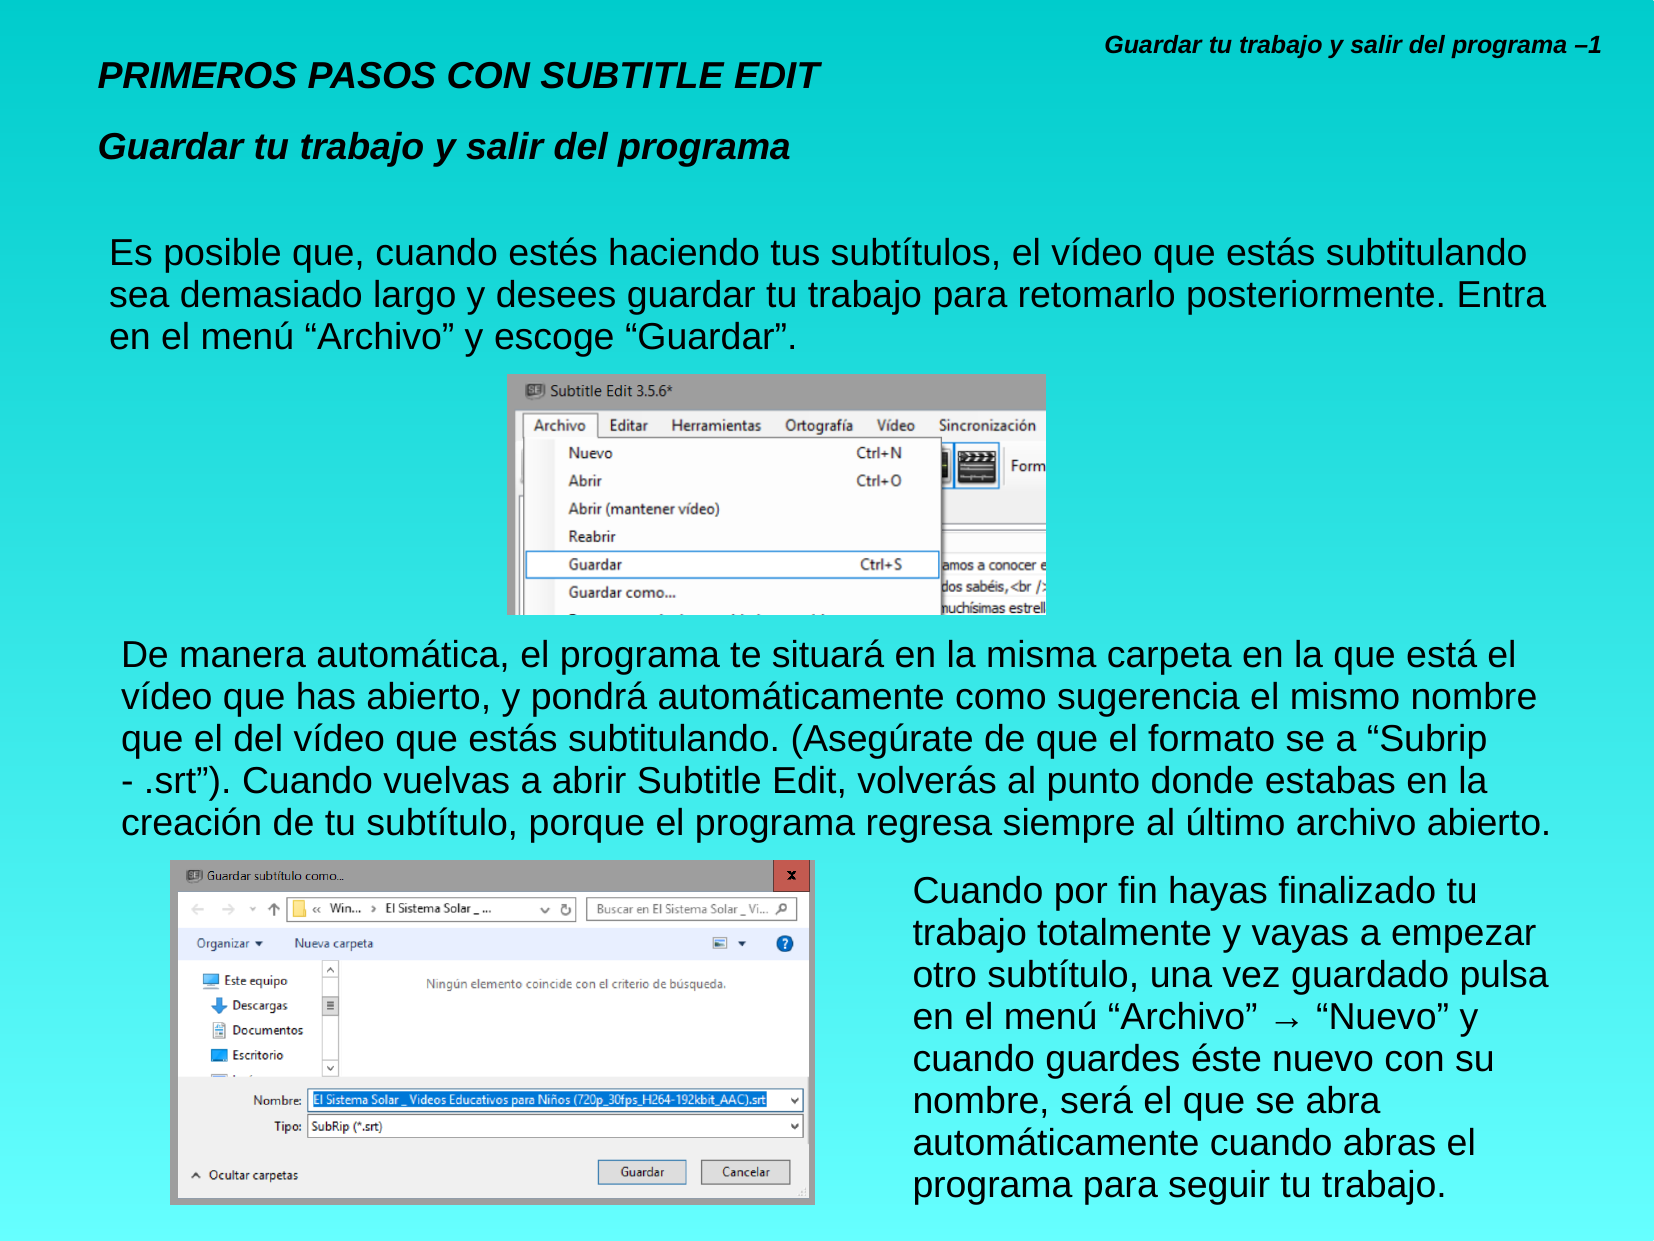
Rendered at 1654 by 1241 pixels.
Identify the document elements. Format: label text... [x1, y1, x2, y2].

text_box PRIMEROS PASOS CON SUBTITLE EDIT [82, 47, 1075, 104]
text_box De manera automática, el programa te situará en la misma carpeta en la que está el vídeo que has abierto, y pondrá automáticamente como sugerencia el mismo nombre que el del vídeo que estás subtitulando. (Asegúrate de que el formato se a “Subrip - .srt”). Cuando vuelvas a abrir Subtitle Edit, volverás al punto donde estabas en la creación de tu subtítulo, porque el programa regresa siempre al último archivo abierto. [106, 625, 1571, 849]
picture [170, 860, 815, 1205]
text_box Cuando por fin hayas finalizado tu trabajo totalmente y vayas a empezar otro subtítulo, una vez guardado pulsa en el menú “Archivo” → “Nuevo” y cuando guardes éste nuevo con su nombre, será el que se abra automáticamente cuando abras el programa para seguir tu trabajo. [897, 862, 1583, 1210]
picture [507, 374, 1046, 615]
text_box Guardar tu trabajo y salir del programa –1 [992, 23, 1619, 67]
text_box Es posible que, cuando estés haciendo tus subtítulos, el vídeo que estás subtitulando sea demasiado largo y desees guardar tu trabajo para retomarlo posteriormente. Entra en el menú “Archivo” y escoge “Guardar”. [94, 224, 1571, 364]
text_box Guardar tu trabajo y salir del programa [82, 118, 1111, 216]
